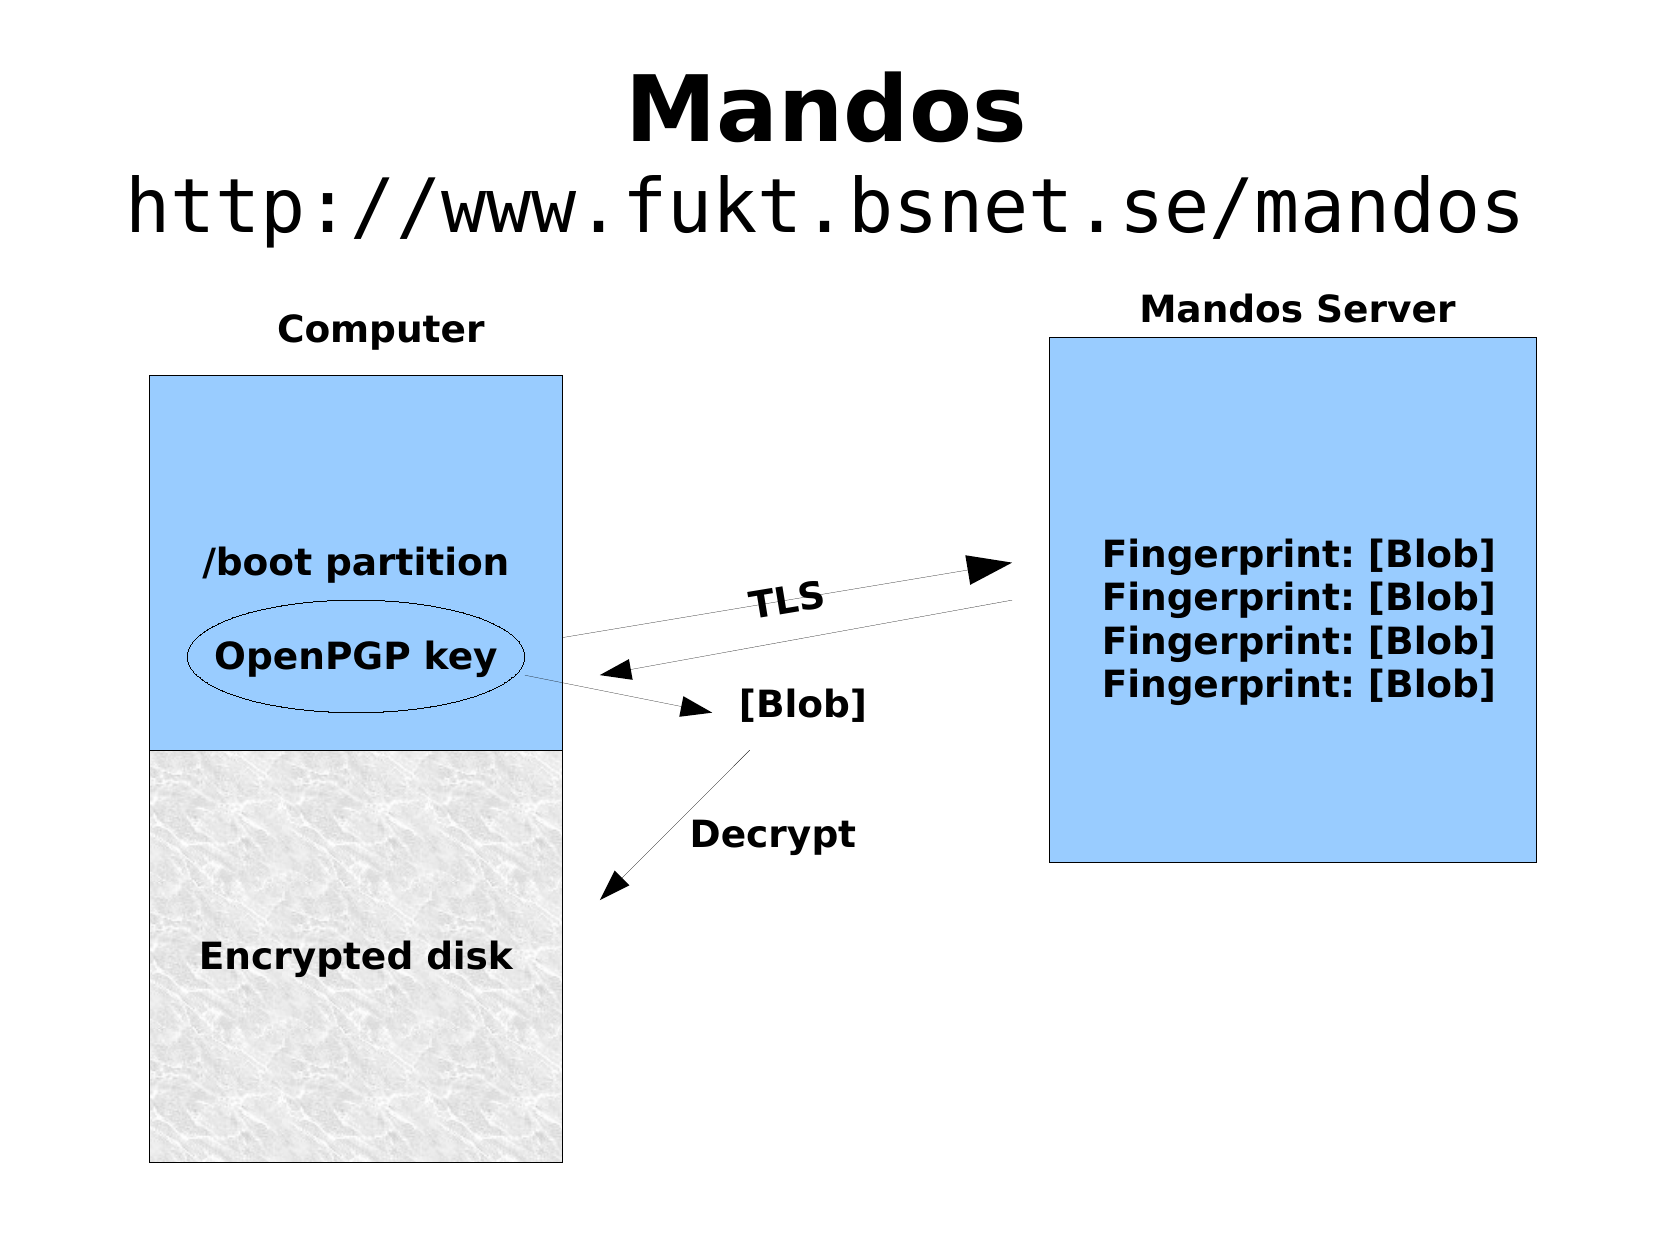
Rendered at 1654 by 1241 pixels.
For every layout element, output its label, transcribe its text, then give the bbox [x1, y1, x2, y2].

title Mandos http://www.fukt.bsnet.se/mandos [82, 49, 1571, 257]
text_box Fingerprint: [Blob] Fingerprint: [Blob] Fingerprint: [Blob] Fingerprint: [Blob] [1087, 525, 1512, 715]
text_box /boot partition [149, 375, 563, 750]
text_box OpenPGP key [187, 600, 525, 713]
text_box Decrypt [674, 805, 872, 865]
text_box Mandos Server [1124, 280, 1471, 340]
text_box [Blob] [724, 675, 883, 734]
text_box [1049, 337, 1537, 863]
text_box Computer [262, 300, 500, 359]
text_box Encrypted disk [149, 750, 563, 1163]
